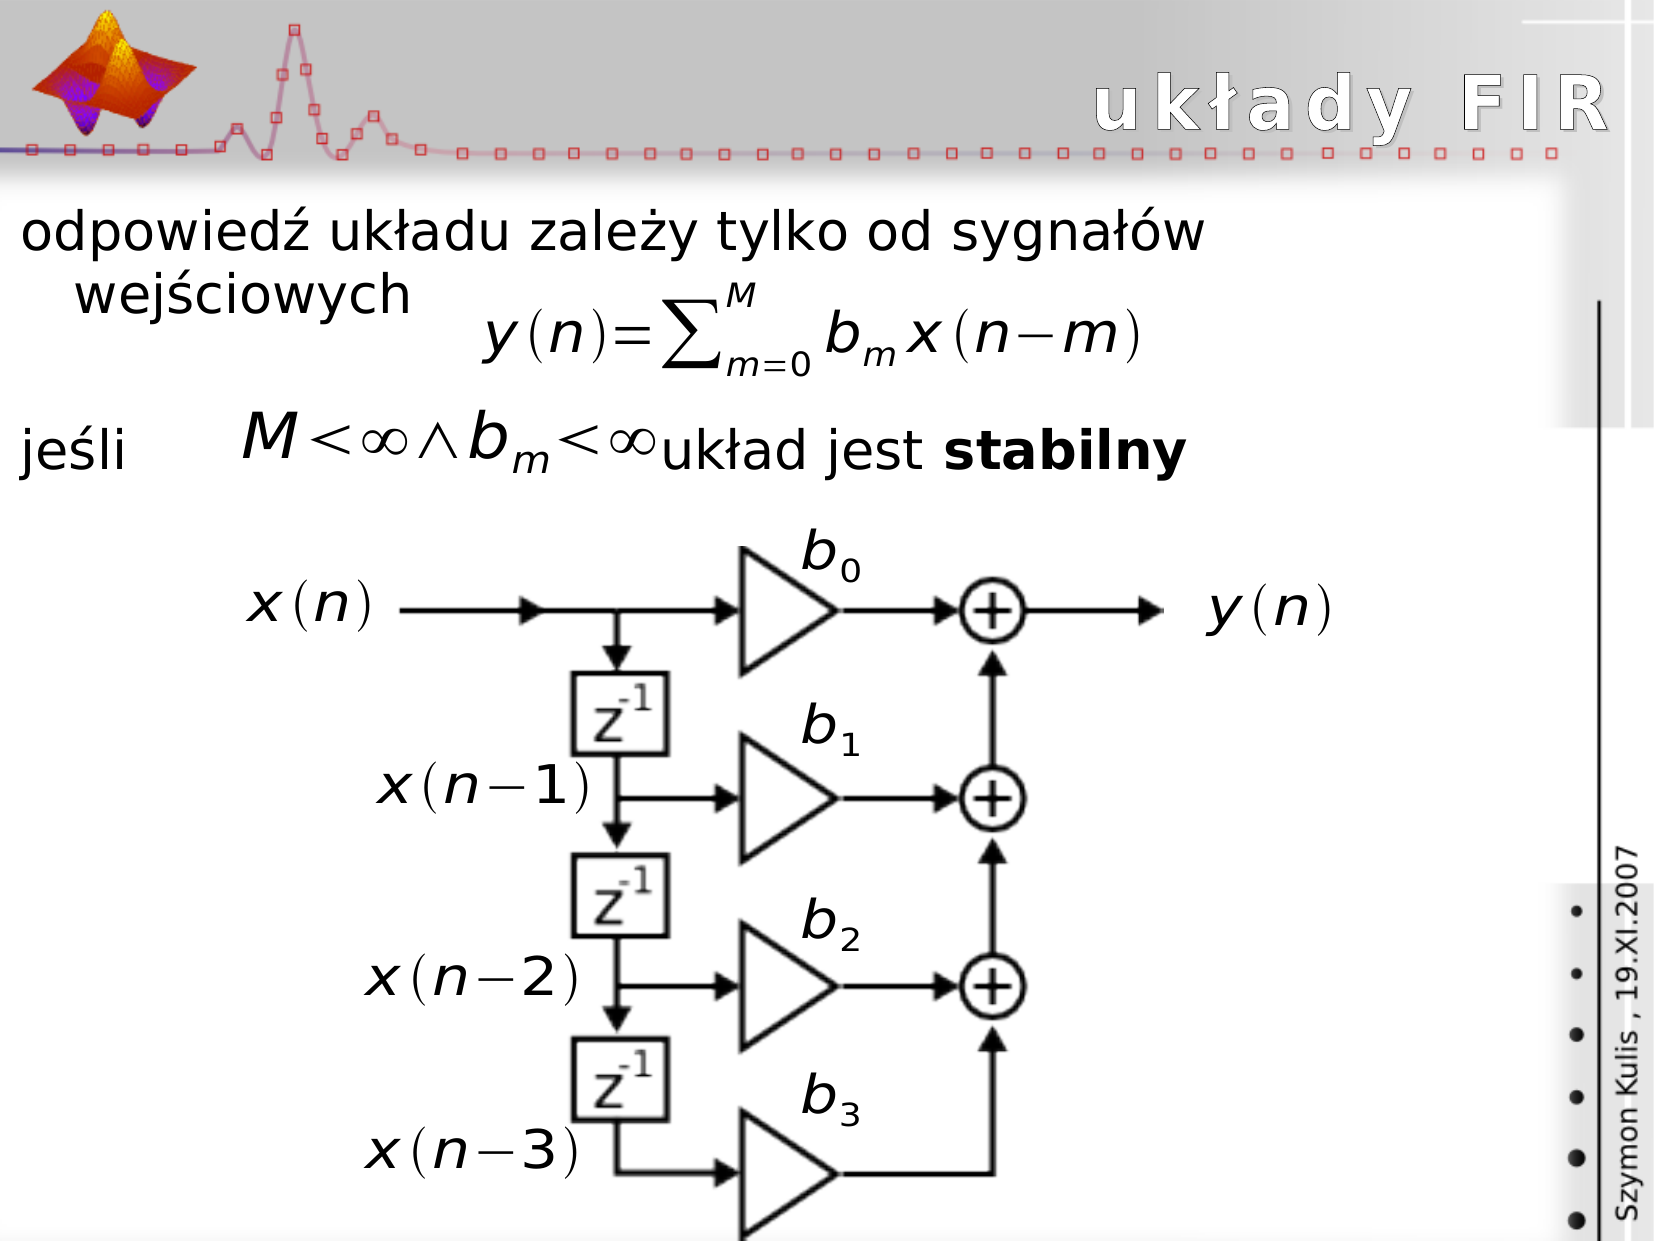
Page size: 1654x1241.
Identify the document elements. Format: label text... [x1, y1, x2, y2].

chart [354, 1117, 588, 1182]
chart [1195, 575, 1341, 639]
title układy FIR [59, 29, 1610, 178]
chart [793, 1062, 868, 1134]
chart [794, 888, 869, 960]
chart [472, 276, 1149, 384]
picture [0, 0, 1654, 1241]
chart [365, 752, 599, 817]
chart [236, 571, 381, 635]
chart [794, 519, 869, 591]
chart [794, 693, 869, 765]
list odpowiedź układu zależy tylko od sygnałów wejściowych jeśli układ jest stabilny [3, 200, 1492, 545]
chart [233, 398, 665, 483]
chart [354, 944, 588, 1009]
